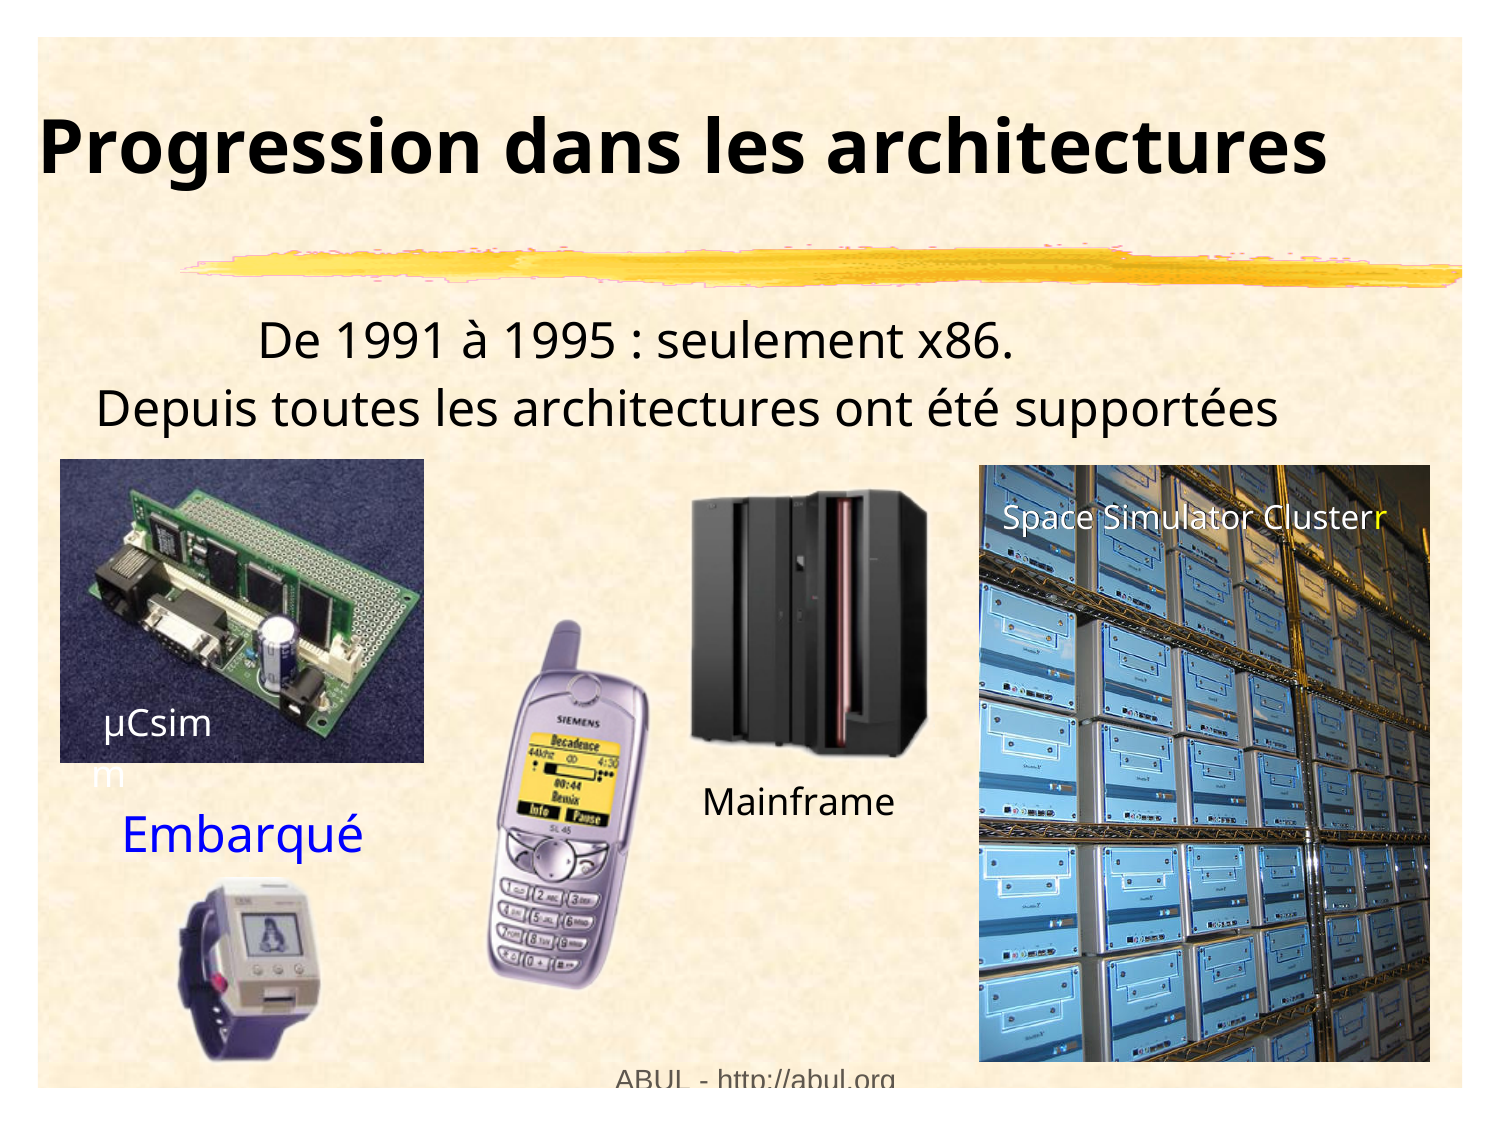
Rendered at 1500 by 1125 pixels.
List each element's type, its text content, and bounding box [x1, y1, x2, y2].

picture [722, 1076, 729, 1088]
title Progression dans les architectures [37, 37, 1500, 251]
text_box Space Simulator Clusterr [990, 493, 1421, 535]
picture [883, 1076, 891, 1088]
text_box Mainframe [690, 775, 902, 821]
picture [858, 1076, 866, 1088]
picture [639, 1072, 648, 1078]
text_box µCsimm [91, 696, 229, 742]
picture [620, 1073, 627, 1082]
picture [794, 1082, 801, 1088]
text_box De 1991 à 1995 : seulement x86. Depuis toutes les architectures ont été supportées [37, 304, 1327, 461]
picture [738, 1076, 743, 1088]
picture [639, 1081, 649, 1088]
picture [754, 1076, 761, 1088]
picture [618, 1084, 630, 1088]
picture [811, 1076, 818, 1088]
picture [37, 251, 1463, 1088]
text_box Embarqué [109, 799, 392, 861]
